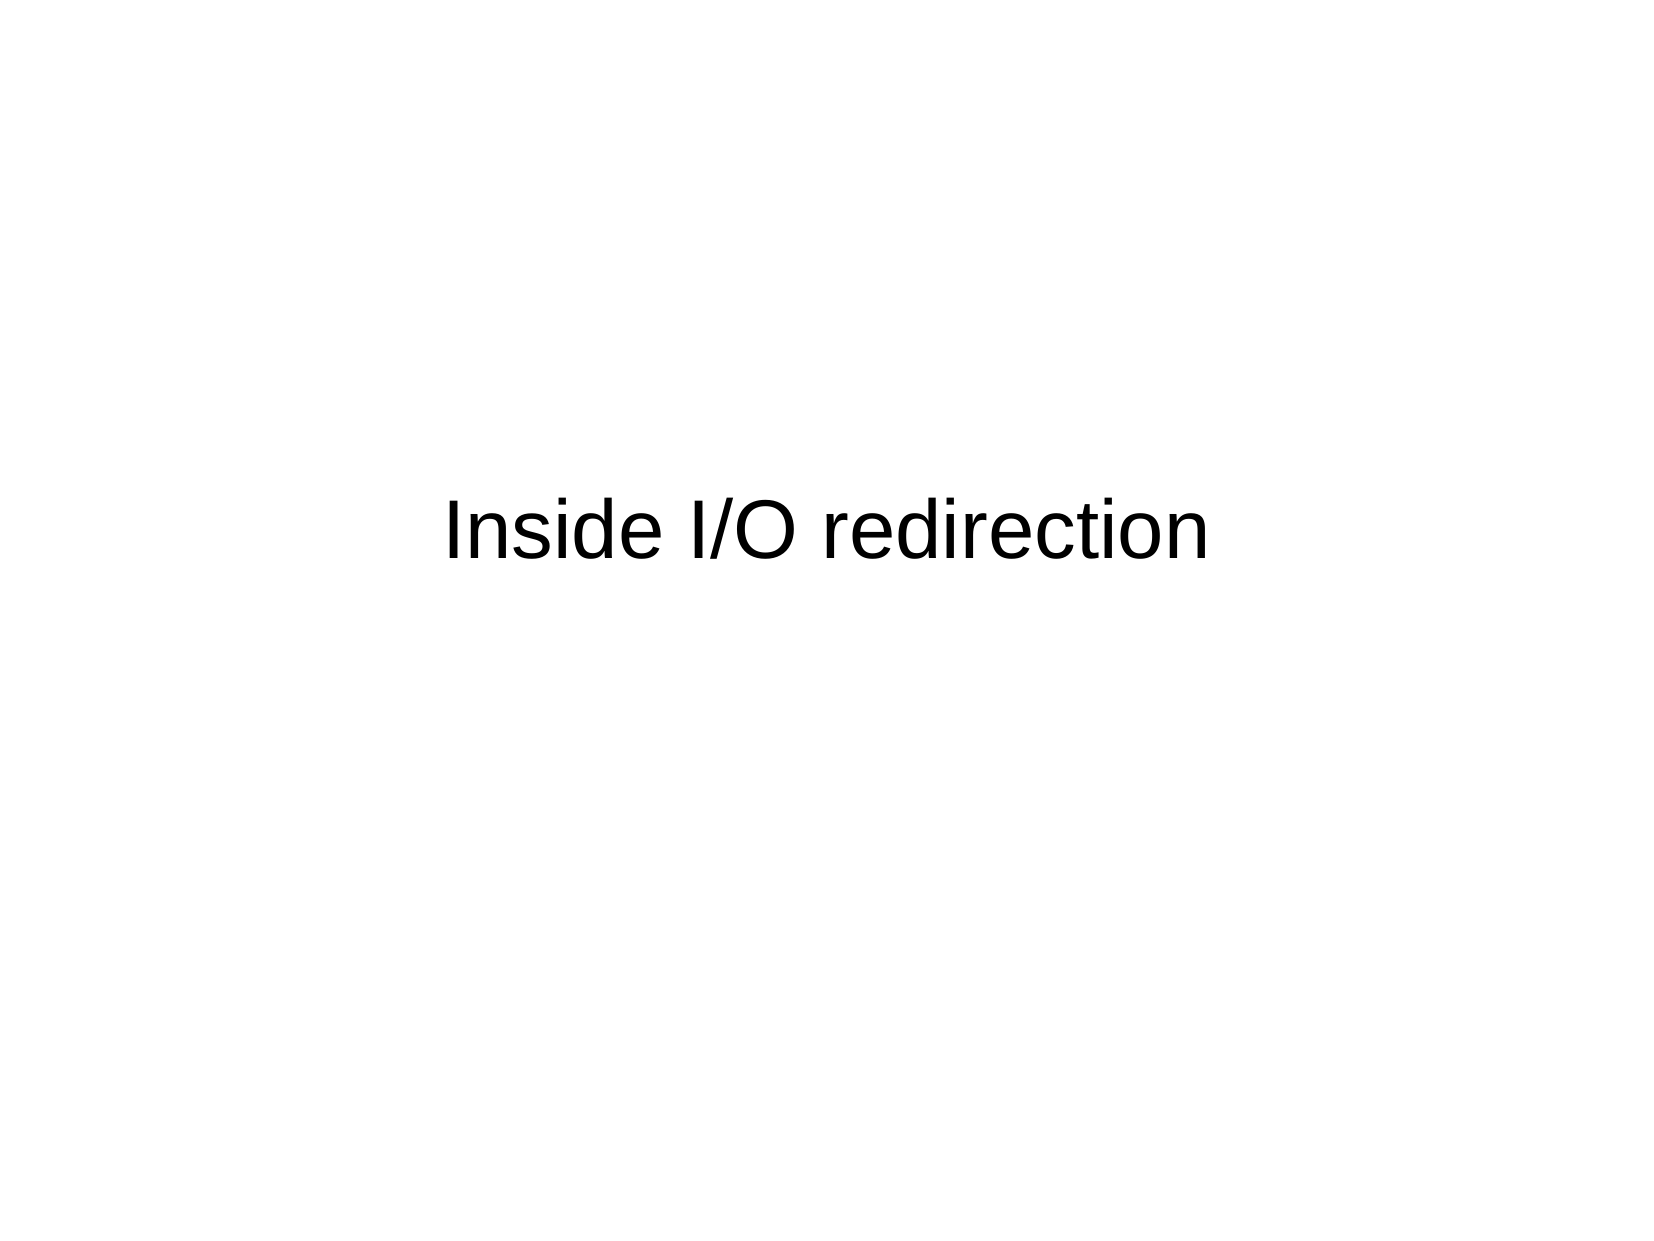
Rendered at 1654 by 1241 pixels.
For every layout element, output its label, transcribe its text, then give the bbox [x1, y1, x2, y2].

subtitle Inside I/O redirection [82, 49, 1571, 1010]
